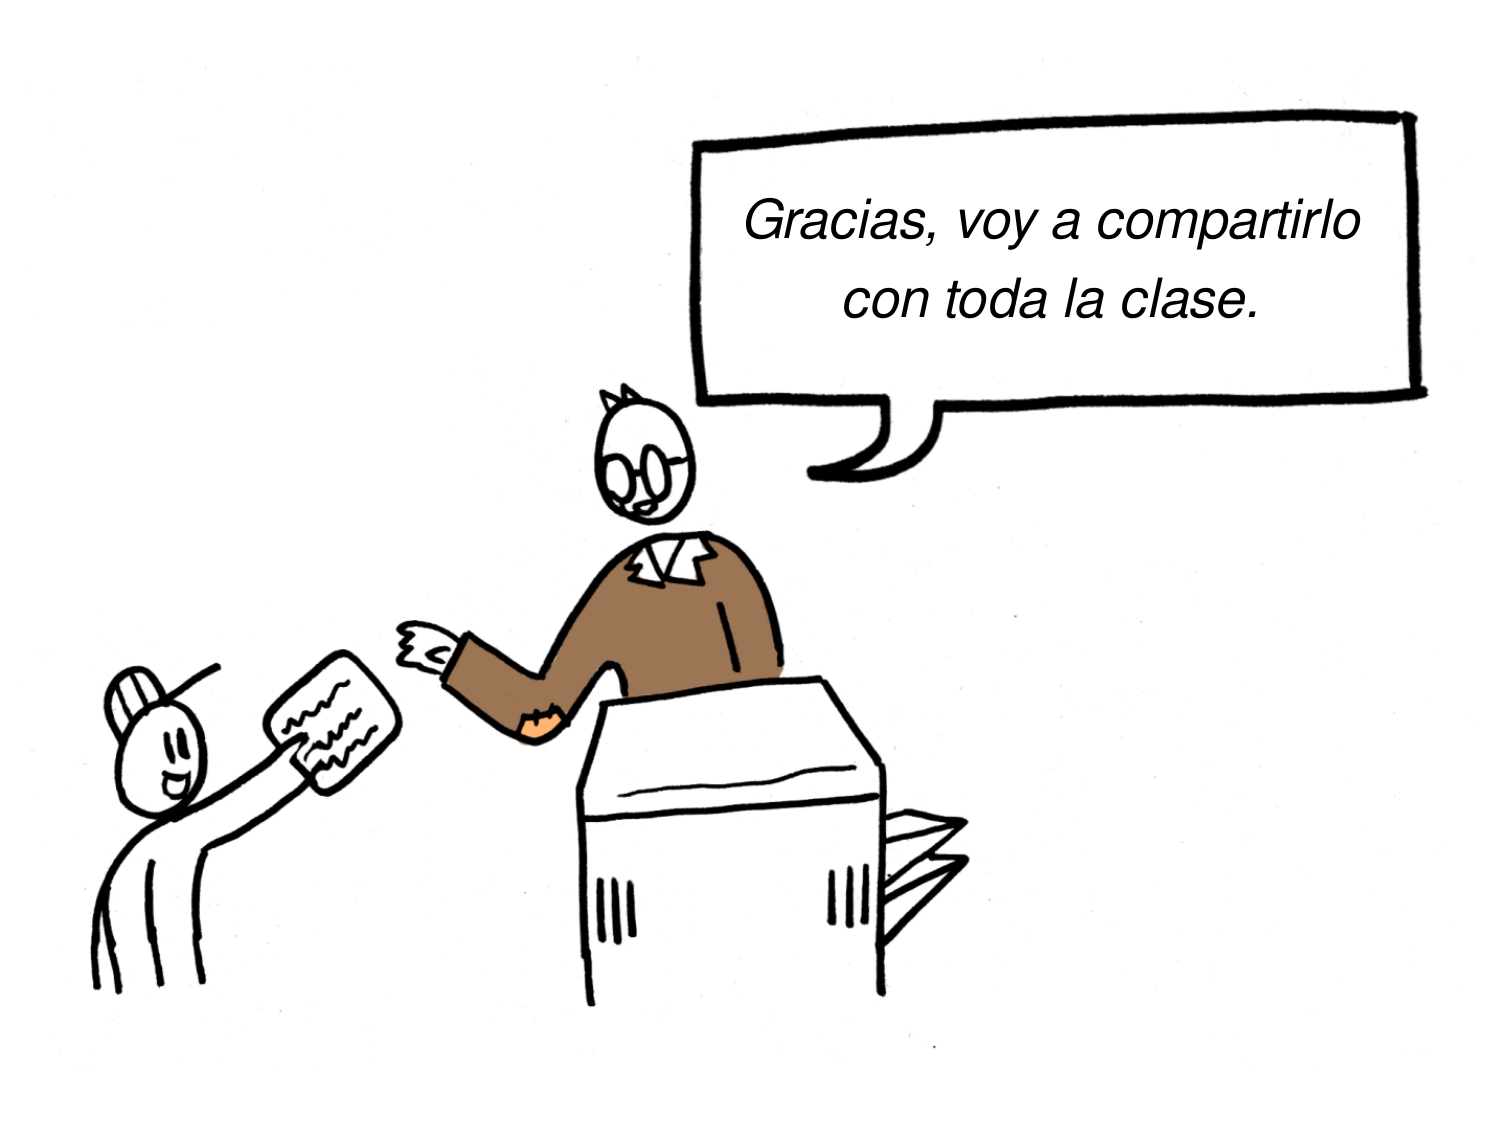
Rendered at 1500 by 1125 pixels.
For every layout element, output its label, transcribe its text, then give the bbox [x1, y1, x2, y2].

text_box Gracias, voy a compartirlo con toda la clase. [705, 135, 1396, 390]
picture [22, 56, 1478, 1069]
